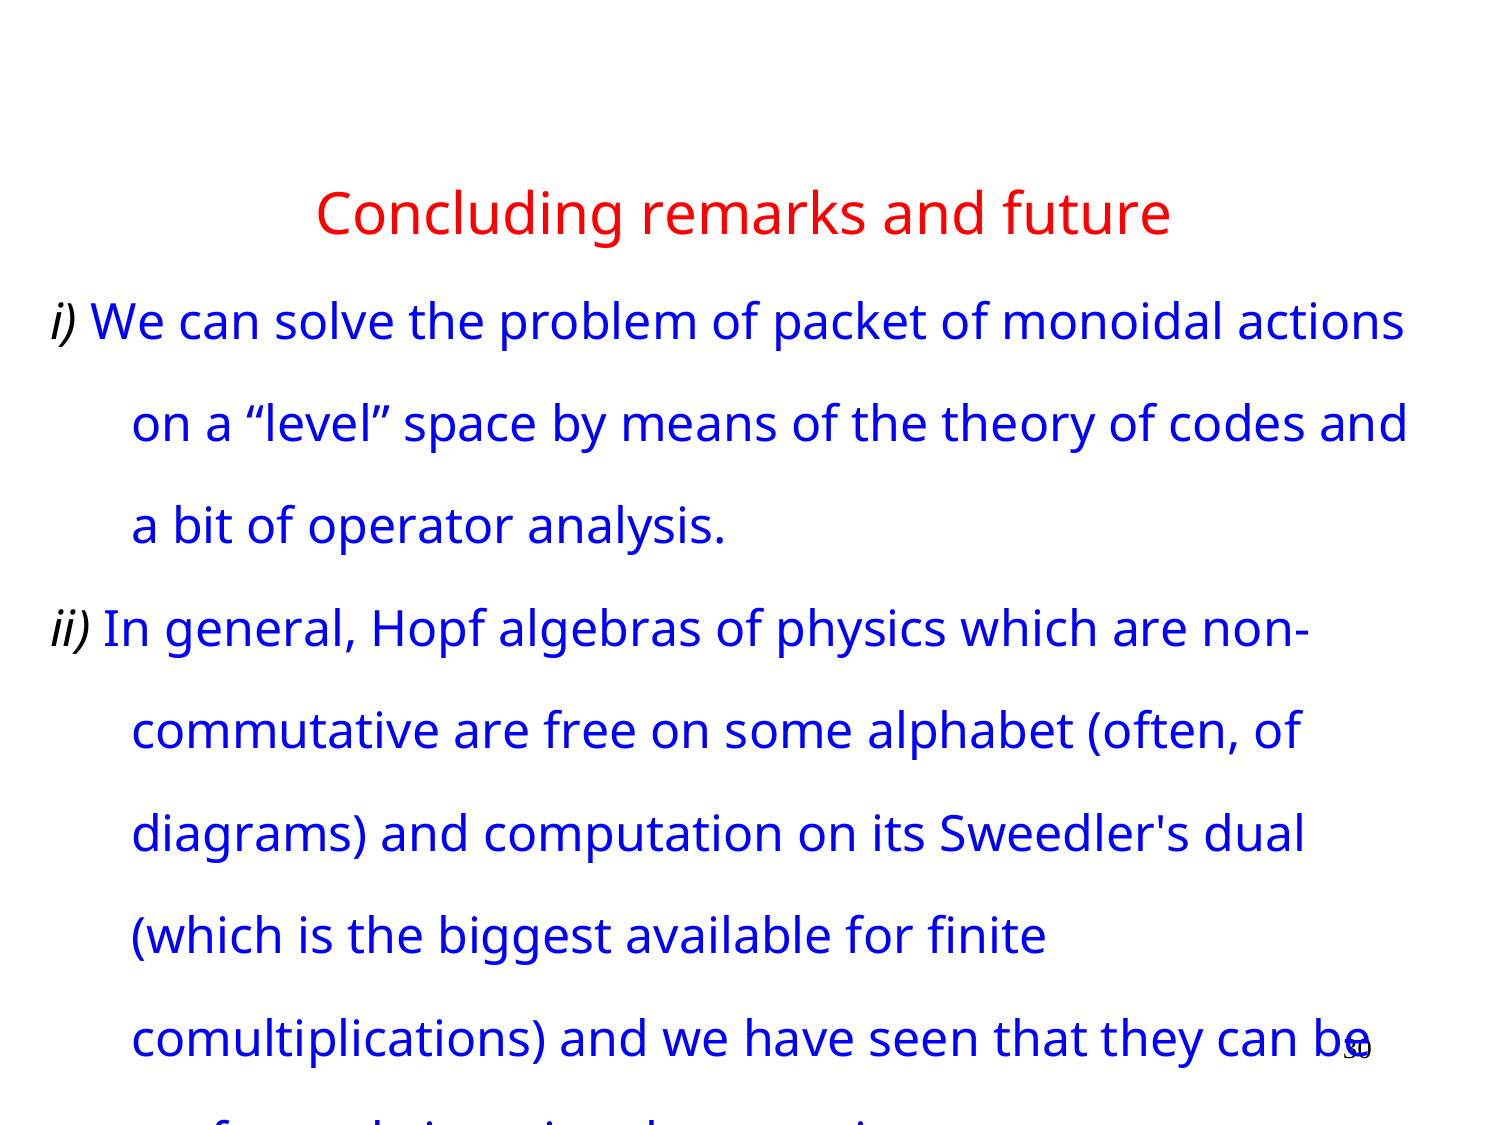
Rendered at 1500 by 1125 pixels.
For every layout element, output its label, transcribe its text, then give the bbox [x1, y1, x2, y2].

text_box Concluding remarks and future i) We can solve the problem of packet of monoidal actions on a “level” space by means of the theory of codes and a bit of operator analysis. ii) In general, Hopf algebras of physics which are non-commutative are free on some alphabet (often, of diagrams) and computation on its Sweedler's dual (which is the biggest available for finite comultiplications) and we have seen that they can be performed via rational expressions. [50, 125, 1453, 1125]
